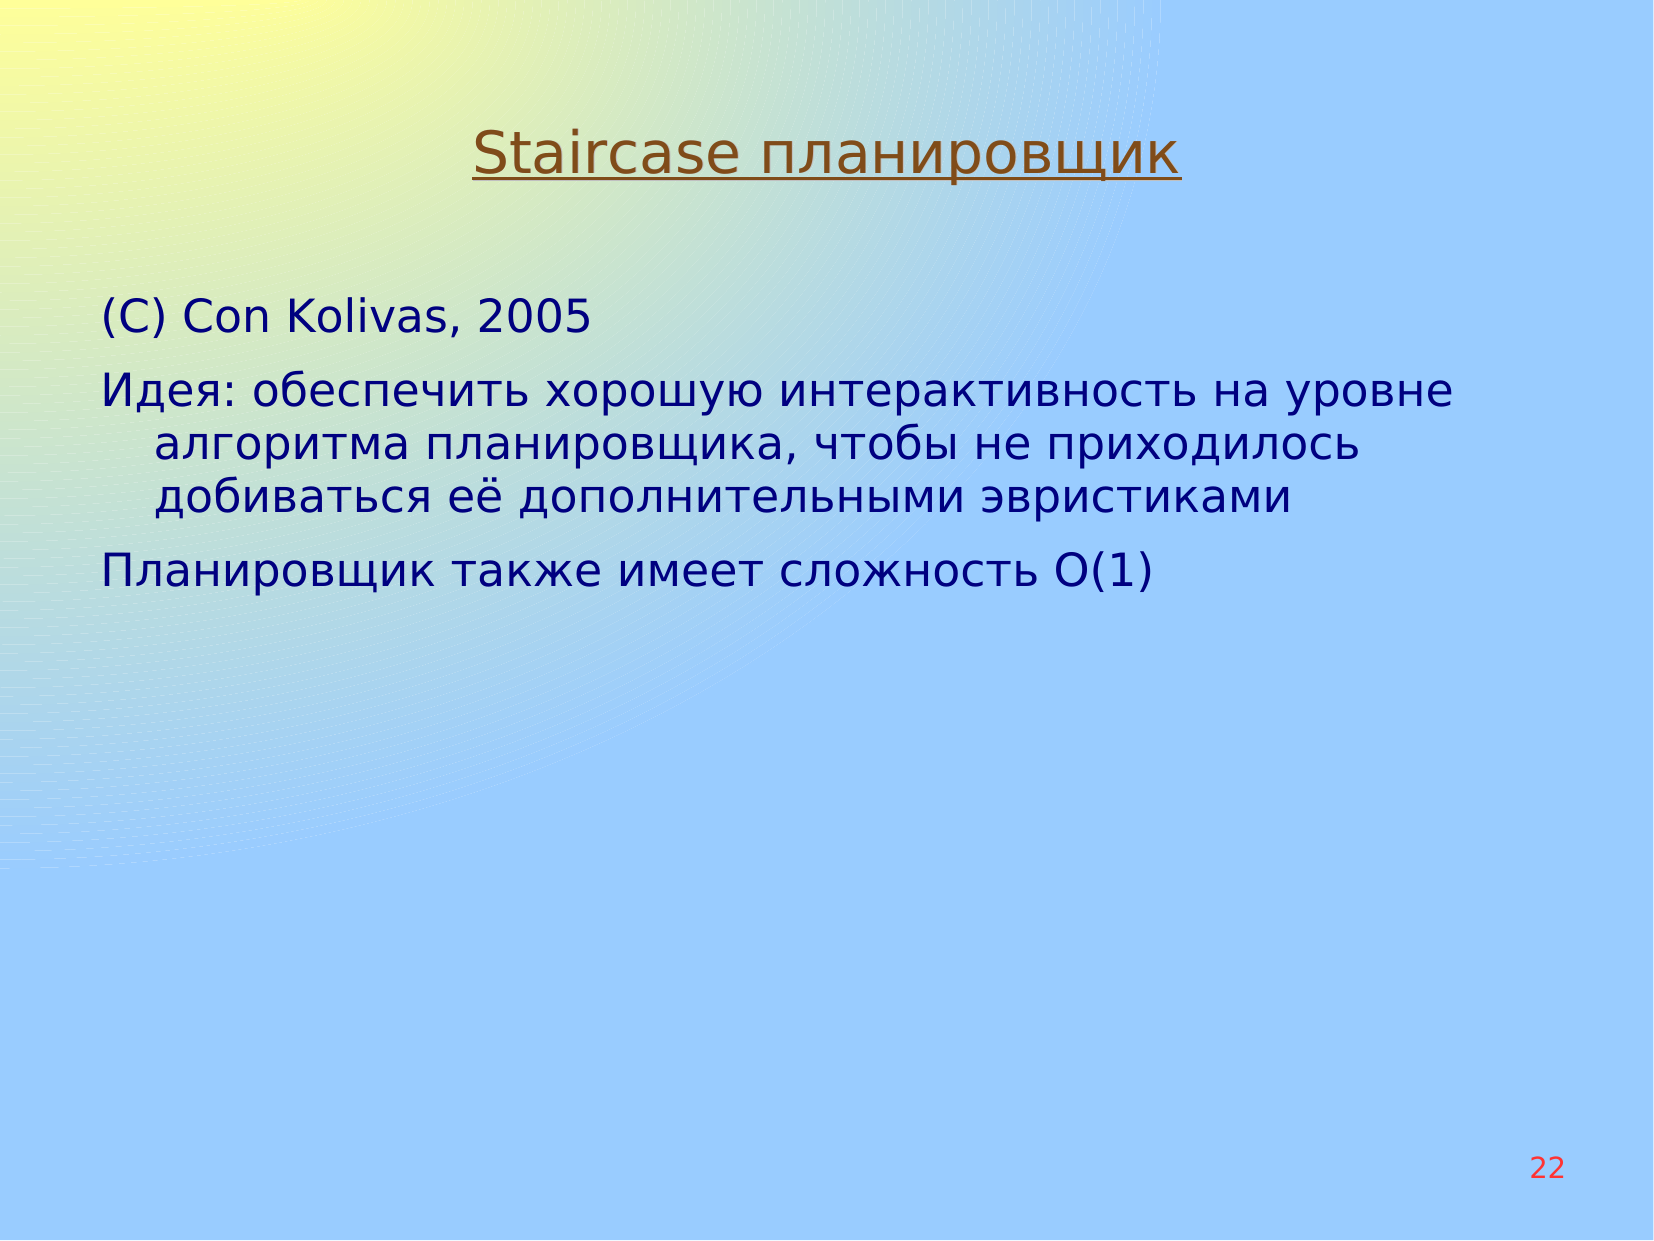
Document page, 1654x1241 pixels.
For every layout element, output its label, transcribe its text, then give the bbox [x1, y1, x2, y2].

list (C) Con Kolivas, 2005 Идея: обеспечить хорошую интерактивность на уровне алгоритма планировщика, чтобы не приходилось добиваться её дополнительными эвристиками Планировщик также имеет сложность O(1) [82, 290, 1571, 598]
title Staircase планировщик [82, 56, 1571, 250]
